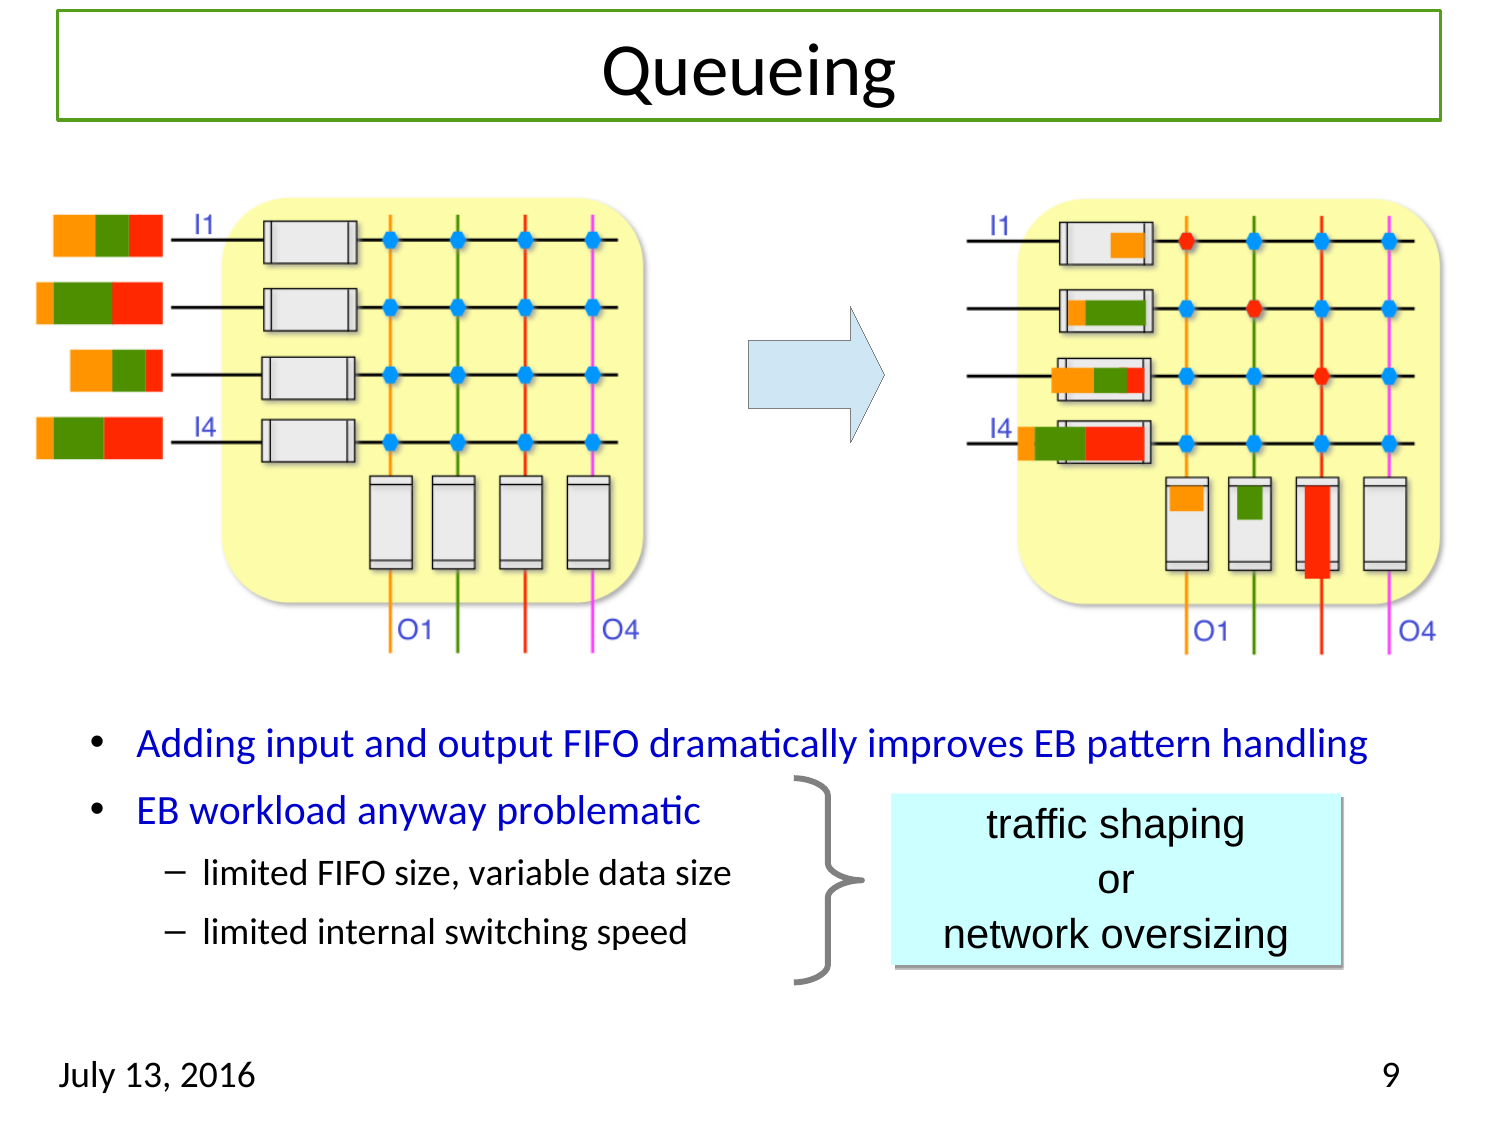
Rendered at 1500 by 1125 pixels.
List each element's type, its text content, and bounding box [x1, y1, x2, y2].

text_box traffic shaping or network oversizing [891, 793, 1341, 965]
title Queueing [57, 10, 1441, 121]
picture [935, 170, 1465, 670]
picture [10, 170, 675, 664]
list Adding input and output FIFO dramatically improves EB pattern handling EB workload anyway problematic limited FIFO size, variable data size limited internal switching speed [75, 708, 1426, 1049]
text_box [748, 306, 885, 443]
